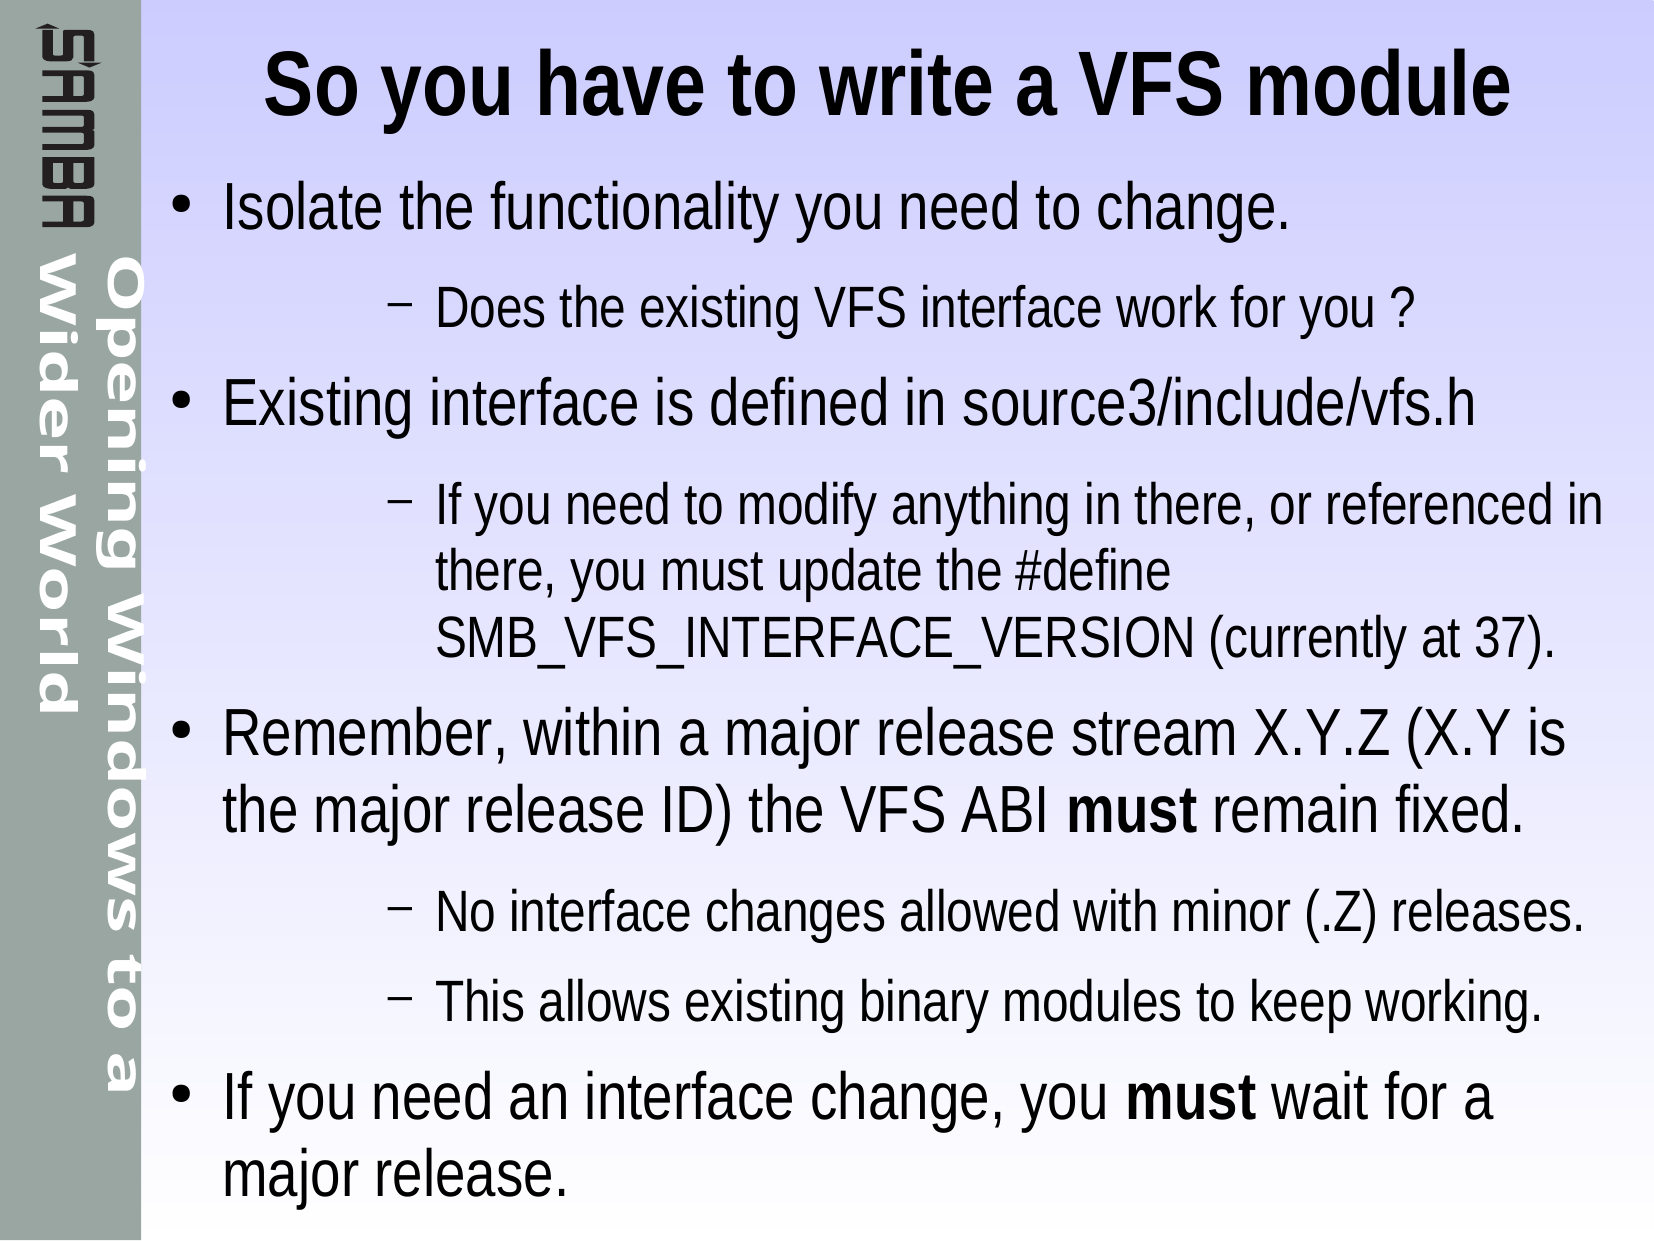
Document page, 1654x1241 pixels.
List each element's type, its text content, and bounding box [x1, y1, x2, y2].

list Isolate the functionality you need to change. Does the existing VFS interface work for you ? Existing interface is defined in source3/include/vfs.h If you need to modify anything in there, or referenced in there, you must update the #define SMB_VFS_INTERFACE_VERSION (currently at 37). Remember, within a major release stream X.Y.Z (X.Y is the major release ID) the VFS ABI must remain fixed. No interface changes allowed with minor (.Z) releases. This allows existing binary modules to keep working. If you need an interface change, you must wait for a major release. [151, 166, 1643, 1213]
title So you have to write a VFS module [183, 0, 1596, 166]
